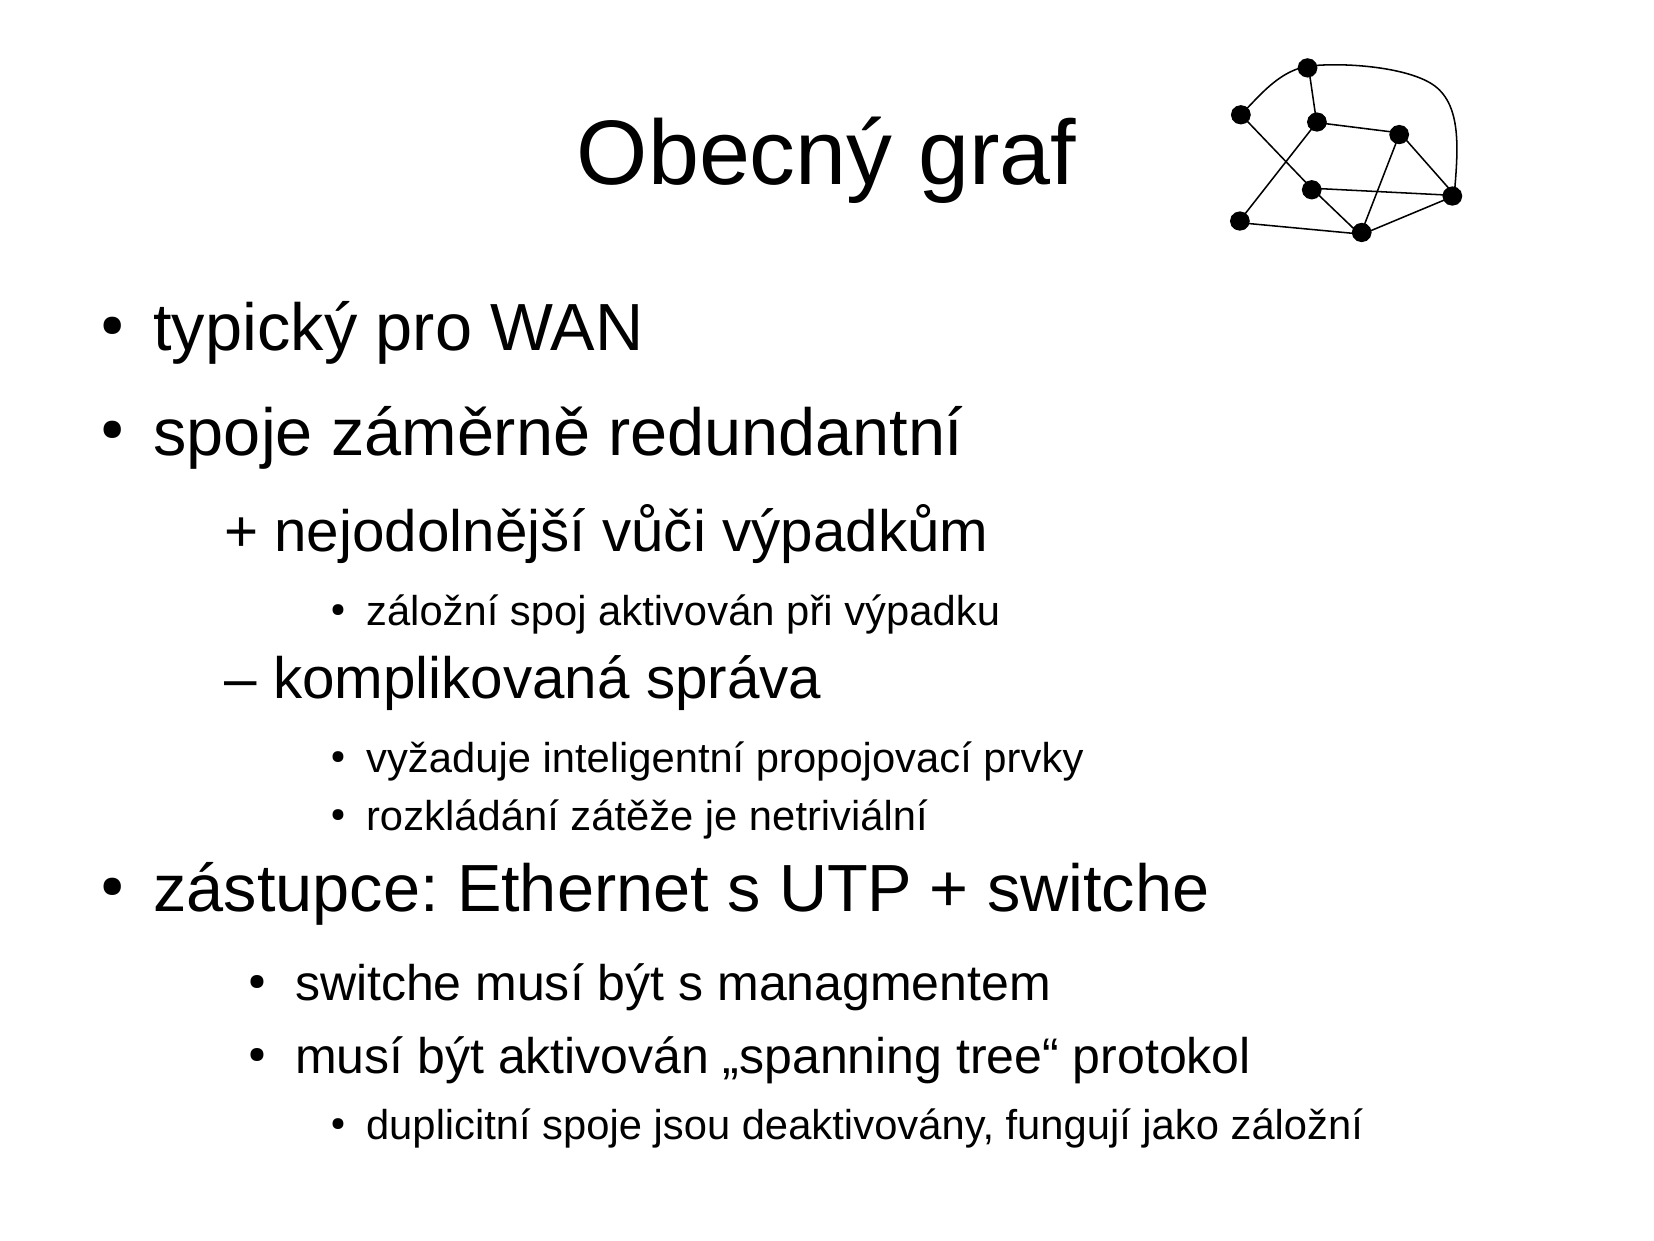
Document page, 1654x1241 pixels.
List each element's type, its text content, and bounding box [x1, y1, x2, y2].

title Obecný graf [82, 49, 1571, 257]
text_box [1302, 184, 1318, 199]
text_box [1230, 212, 1248, 230]
text_box [1443, 189, 1451, 194]
text_box [1310, 67, 1317, 76]
text_box [1397, 136, 1406, 144]
text_box [1391, 125, 1409, 139]
text_box [1307, 180, 1321, 187]
list typický pro WAN spoje záměrně redundantní + nejodolnější vůči výpadkům záložní spoj aktivován při výpadku – komplikovaná správa vyžaduje inteligentní propojovací prvky rozkládání zátěže je netriviální zástupce: Ethernet s UTP + switche switche musí být s managmentem musí být aktivován „spanning tree“ protokol duplicitní spoje jsou deaktivovány, fungují jako záložní [82, 290, 1565, 1182]
text_box [1298, 58, 1316, 67]
text_box [1444, 188, 1462, 205]
text_box [1243, 109, 1251, 120]
text_box [1353, 232, 1371, 242]
text_box [1390, 133, 1398, 143]
text_box [1241, 214, 1250, 222]
text_box [1313, 124, 1326, 131]
text_box [1363, 224, 1370, 232]
text_box [1354, 223, 1363, 232]
text_box [1231, 105, 1246, 124]
text_box [1307, 113, 1315, 128]
text_box [1298, 68, 1309, 77]
text_box [1317, 113, 1327, 122]
